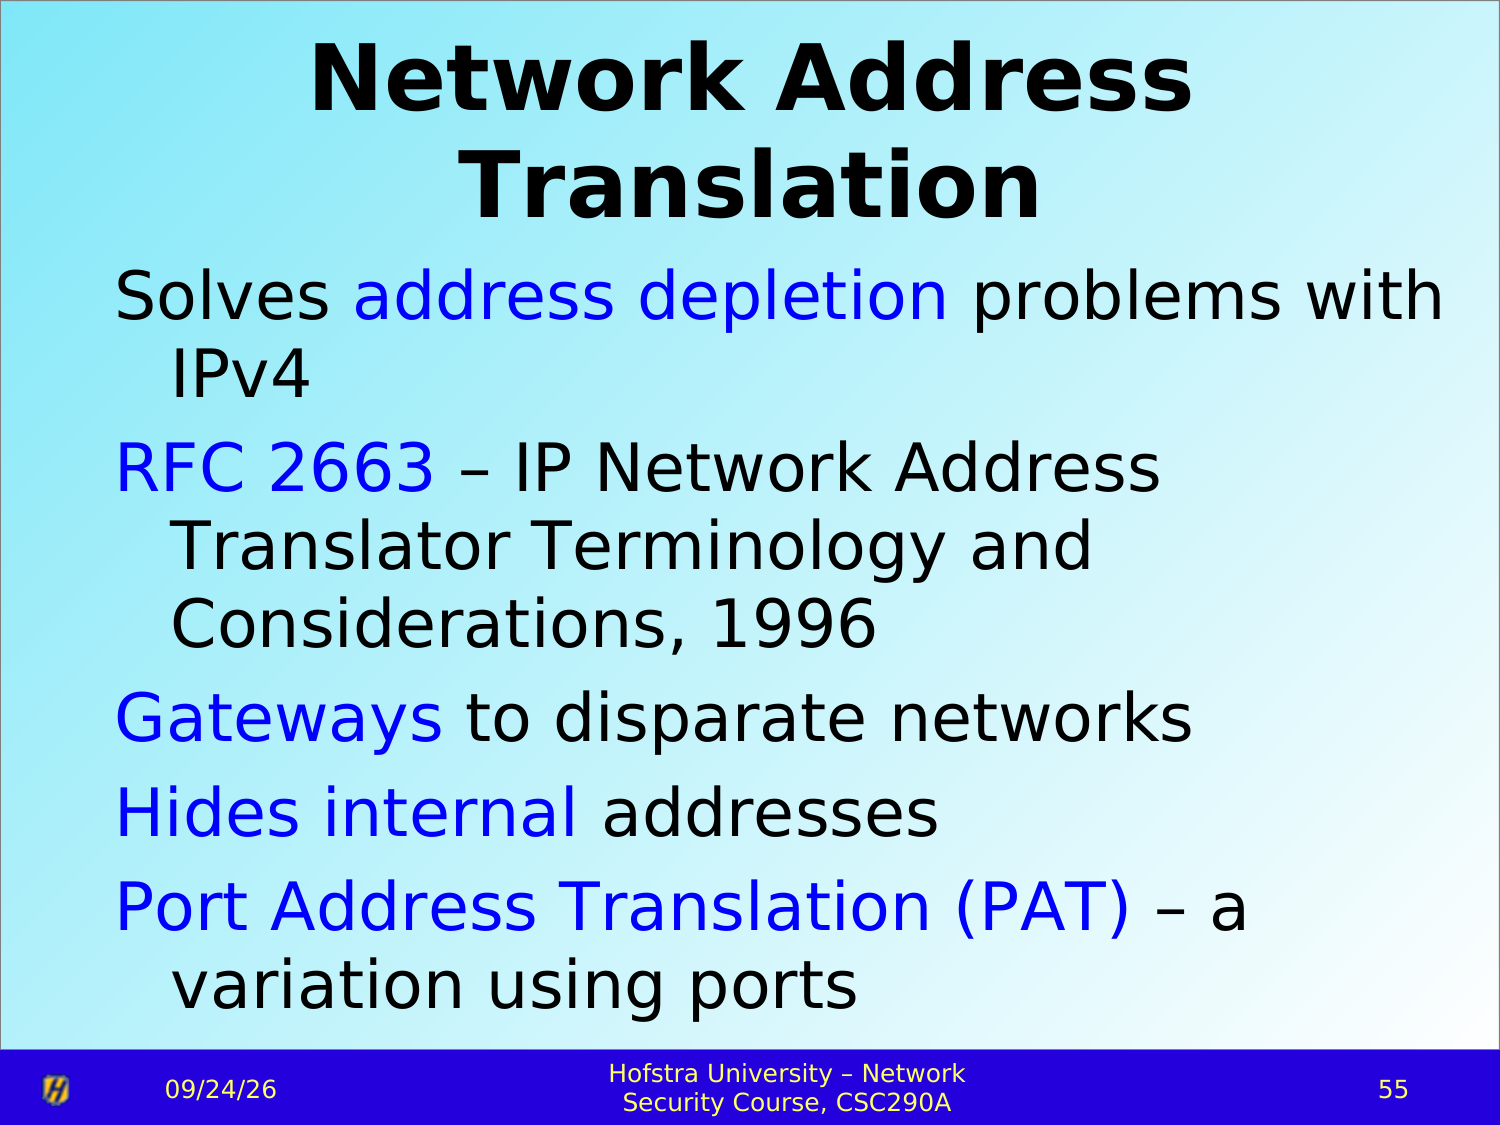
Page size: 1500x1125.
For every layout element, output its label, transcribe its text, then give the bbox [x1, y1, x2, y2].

list Solves address depletion problems with IPv4 RFC 2663 – IP Network Address Translator Terminology and Considerations, 1996 Gateways to disparate networks Hides internal addresses Port Address Translation (PAT) – a variation using ports [99, 249, 1463, 1032]
title Network Address Translation [112, 17, 1391, 248]
picture [37, 1072, 76, 1110]
